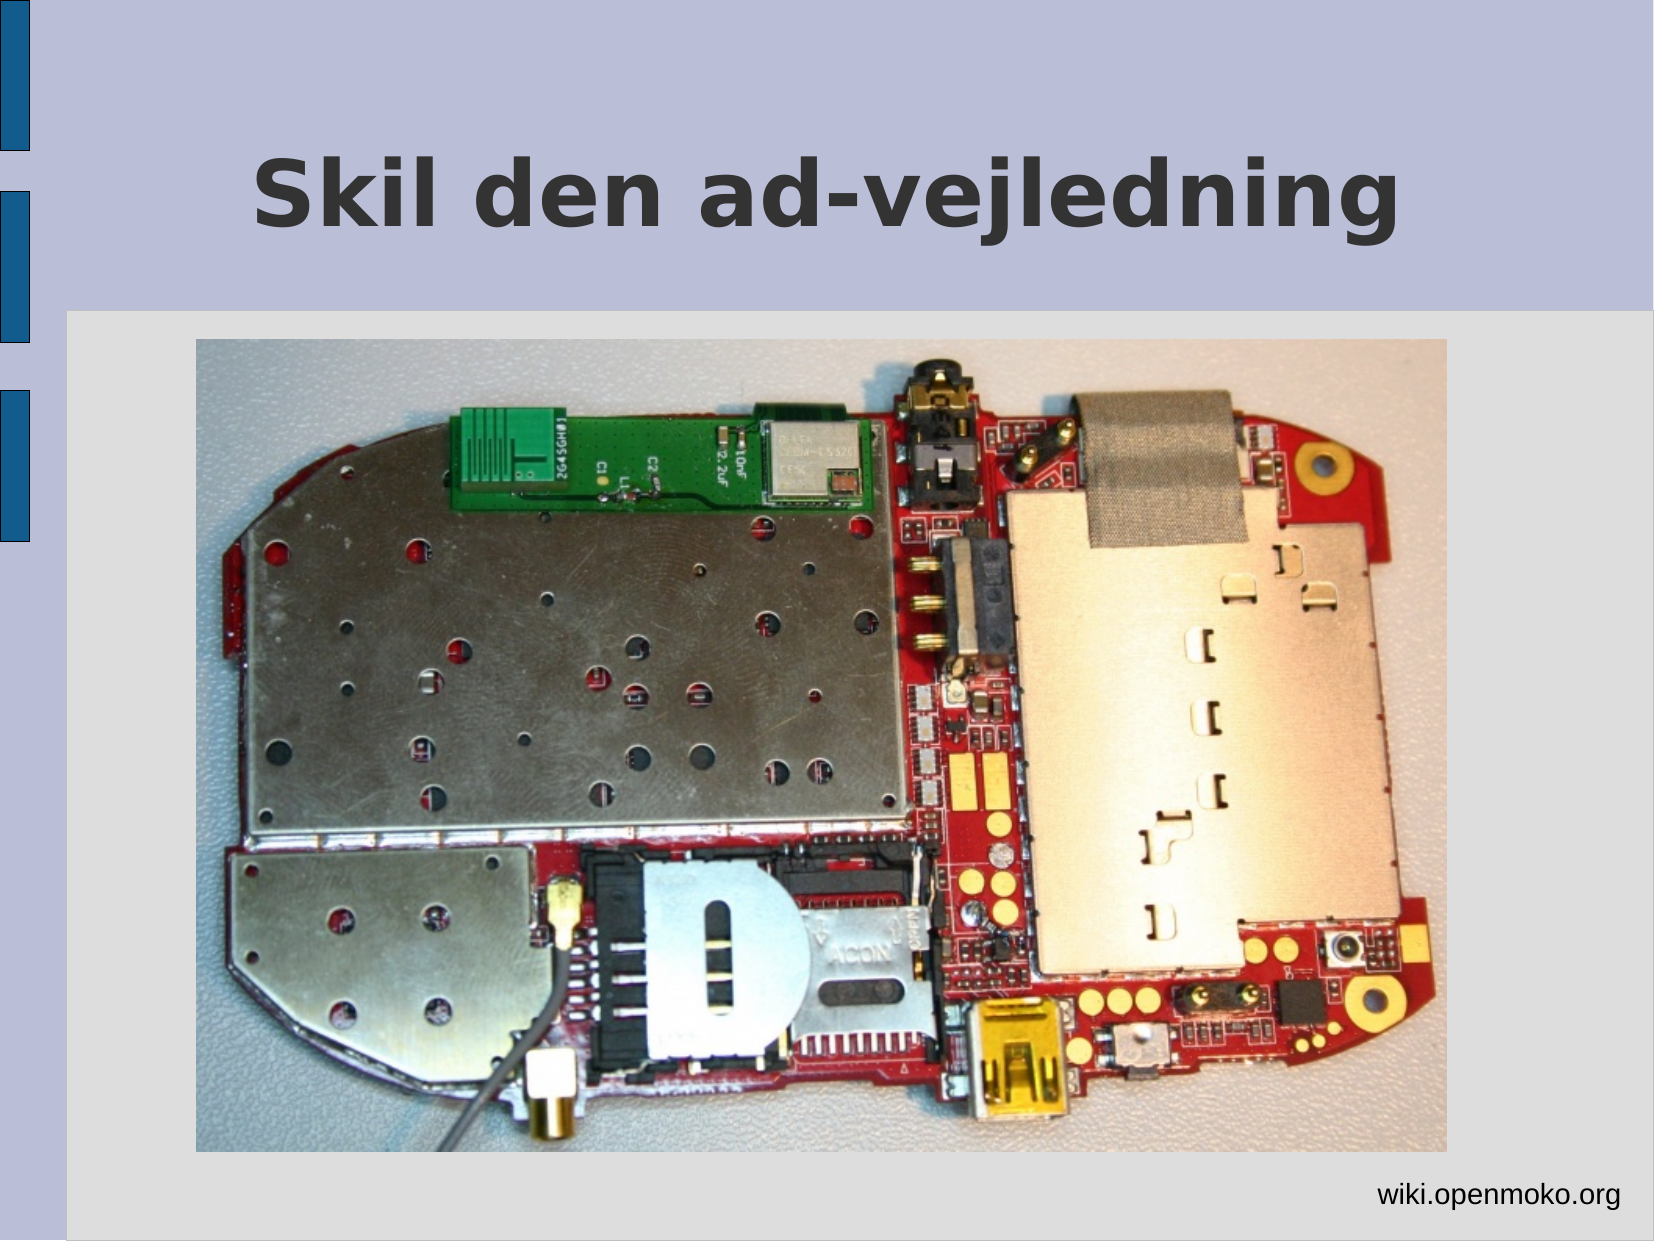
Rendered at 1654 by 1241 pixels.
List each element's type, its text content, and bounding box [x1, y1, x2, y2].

title Skil den ad-vejledning [121, 91, 1534, 299]
picture [196, 339, 1447, 1152]
